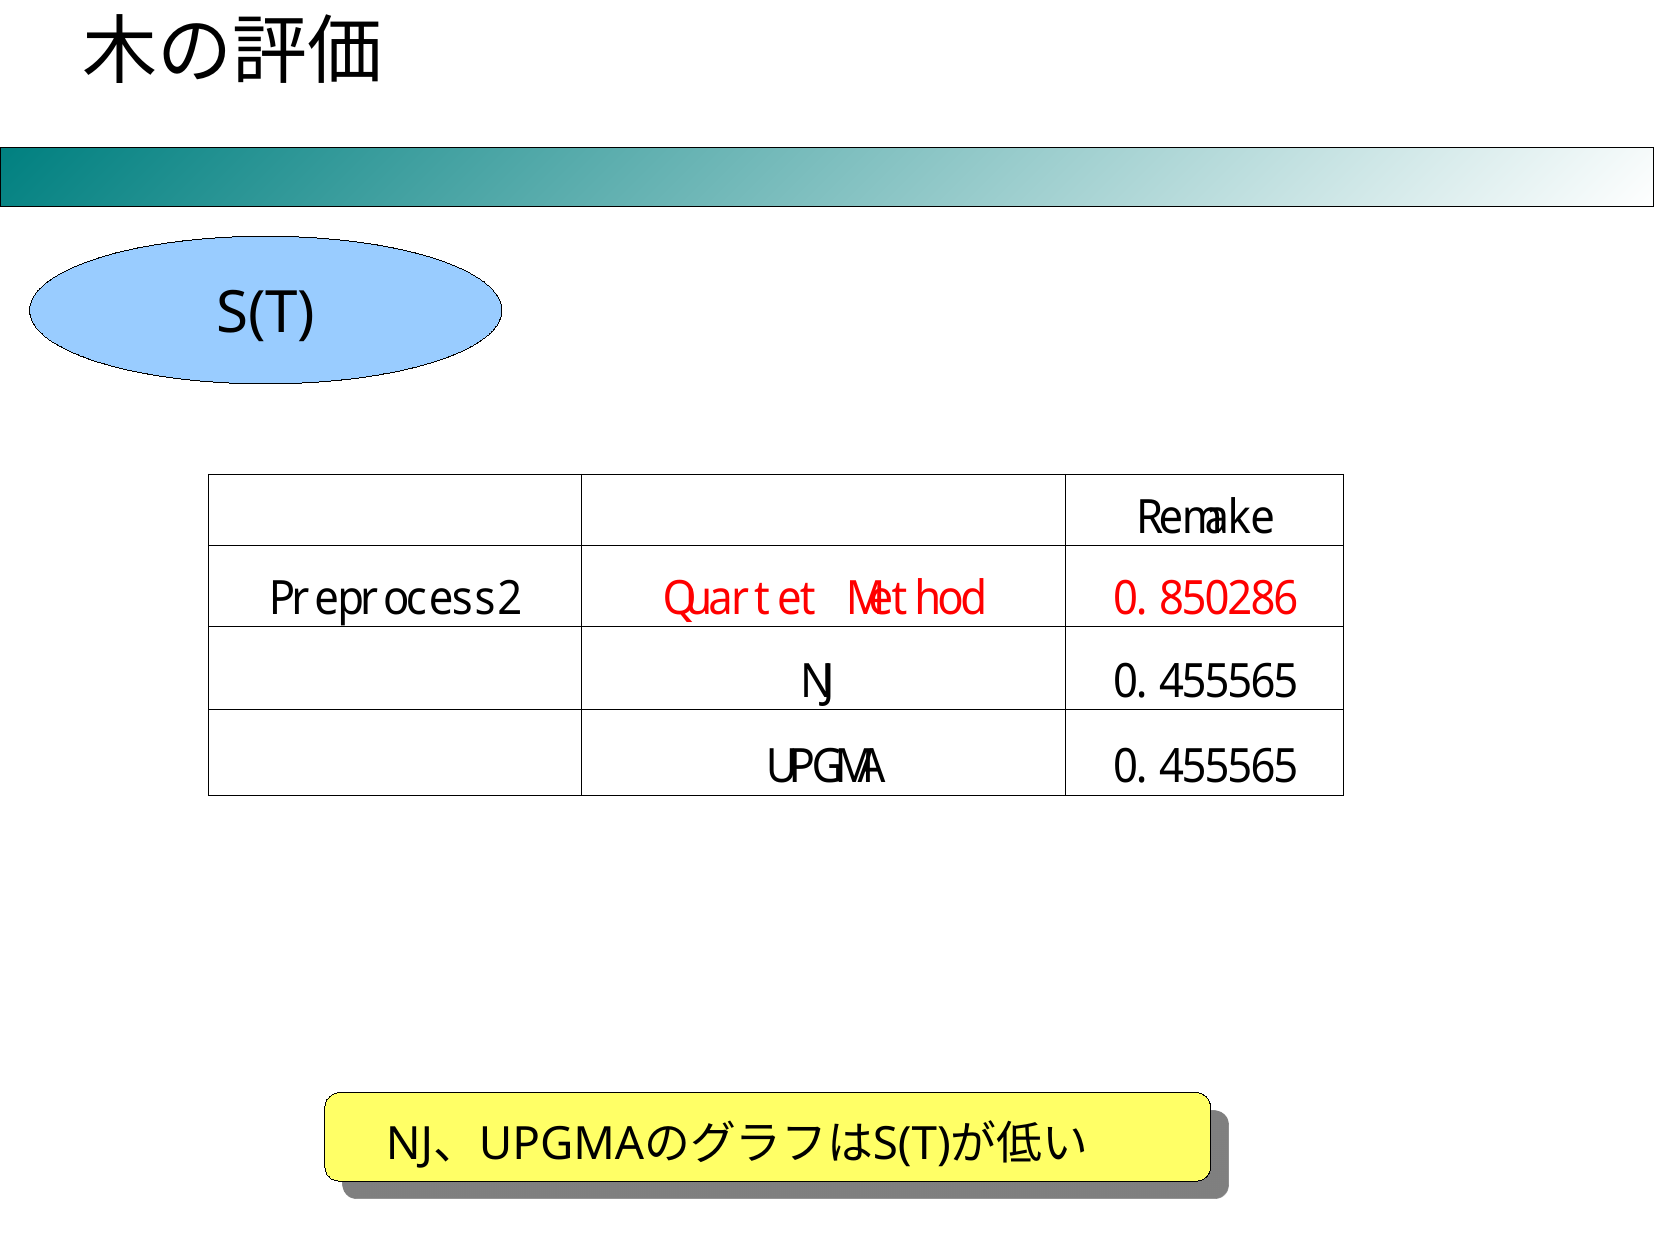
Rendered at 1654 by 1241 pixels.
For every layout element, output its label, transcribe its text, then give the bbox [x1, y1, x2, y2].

text_box S(T) [29, 236, 502, 384]
text_box [324, 1092, 1211, 1182]
chart [206, 472, 1347, 797]
text_box NJ、UPGMAのグラフはS(T)が低い [371, 1098, 1169, 1163]
title 木の評価 [82, 17, 1571, 180]
